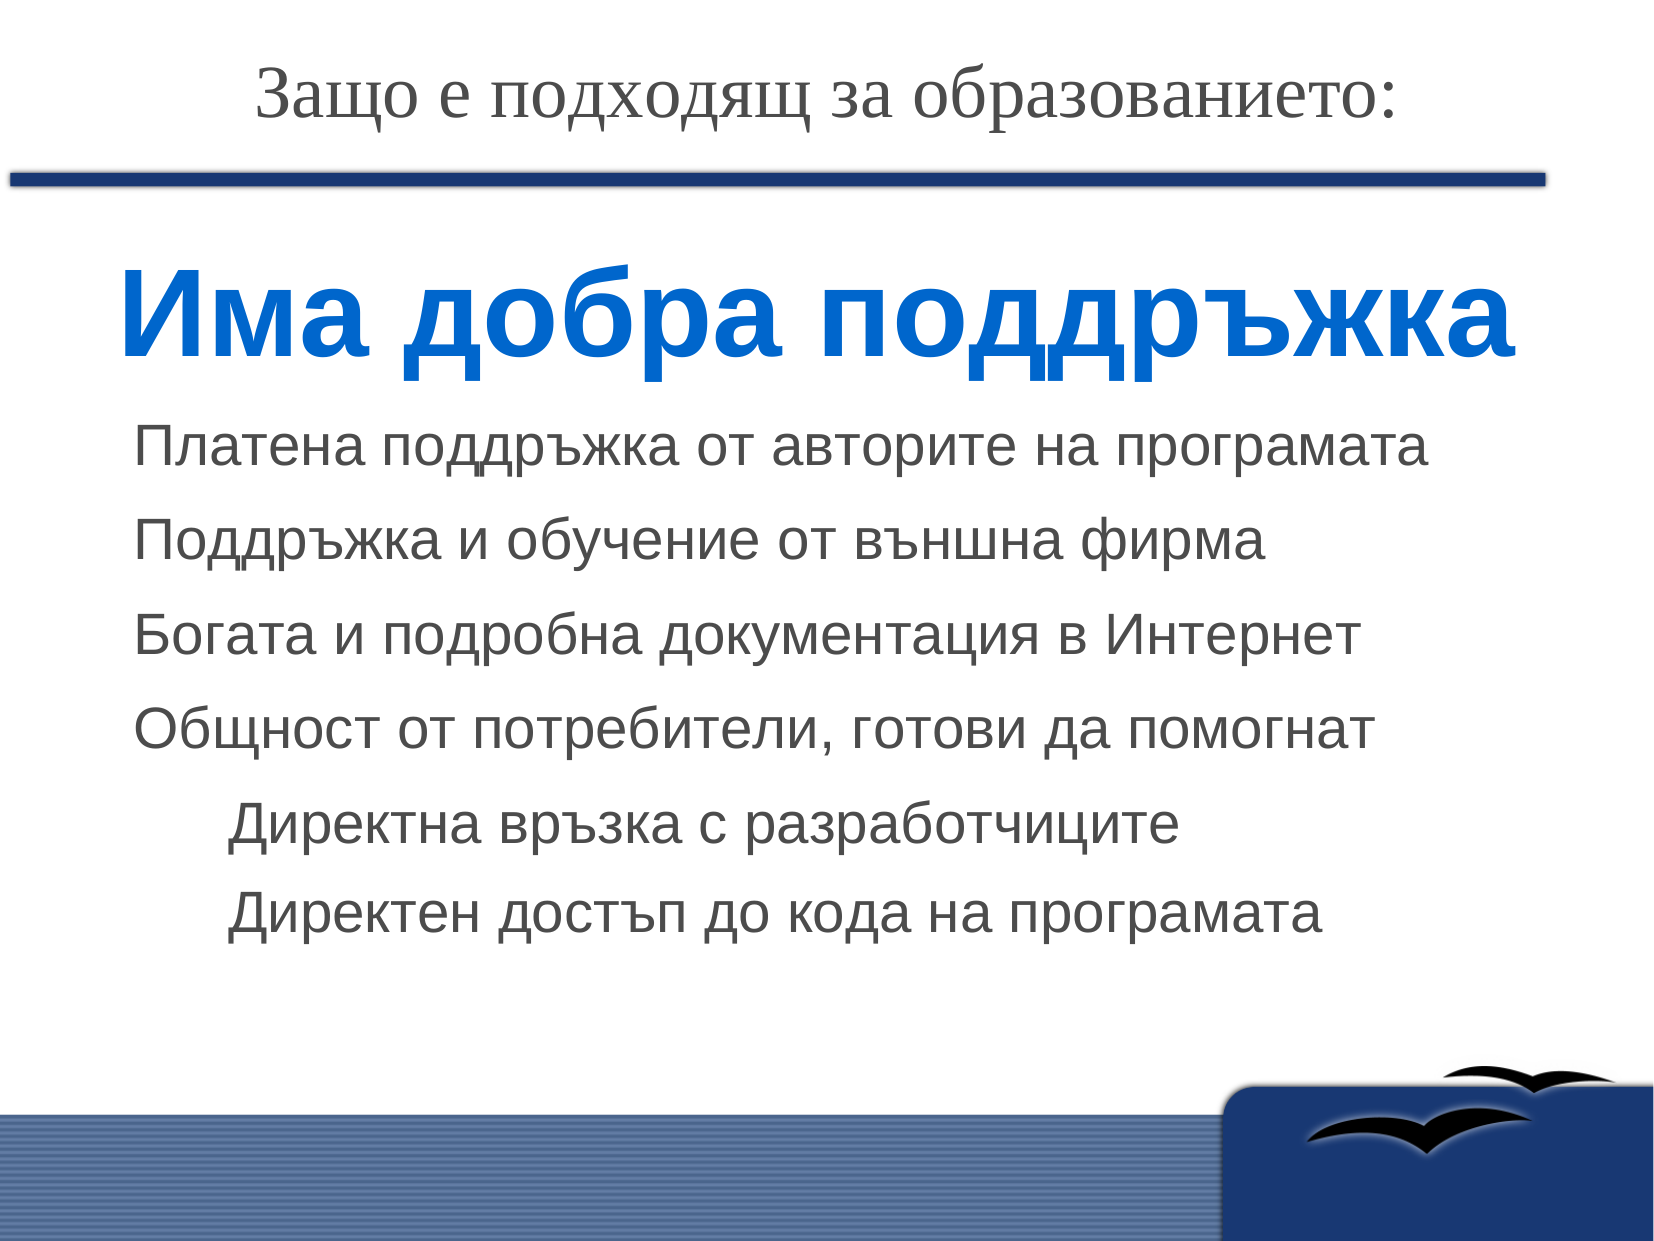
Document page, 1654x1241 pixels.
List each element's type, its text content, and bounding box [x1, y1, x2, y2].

title Защо е подходящ за образованието: [121, 20, 1534, 164]
picture [0, 0, 1654, 1241]
list Има добра поддръжка Платена поддръжка от авторите на програмата Поддръжка и обучение от външна фирма Богата и подробна документация в Интернет Общност от потребители, готови да помогнат Директна връзка с разработчиците Директен достъп до кода на програмата [117, 243, 1530, 1026]
